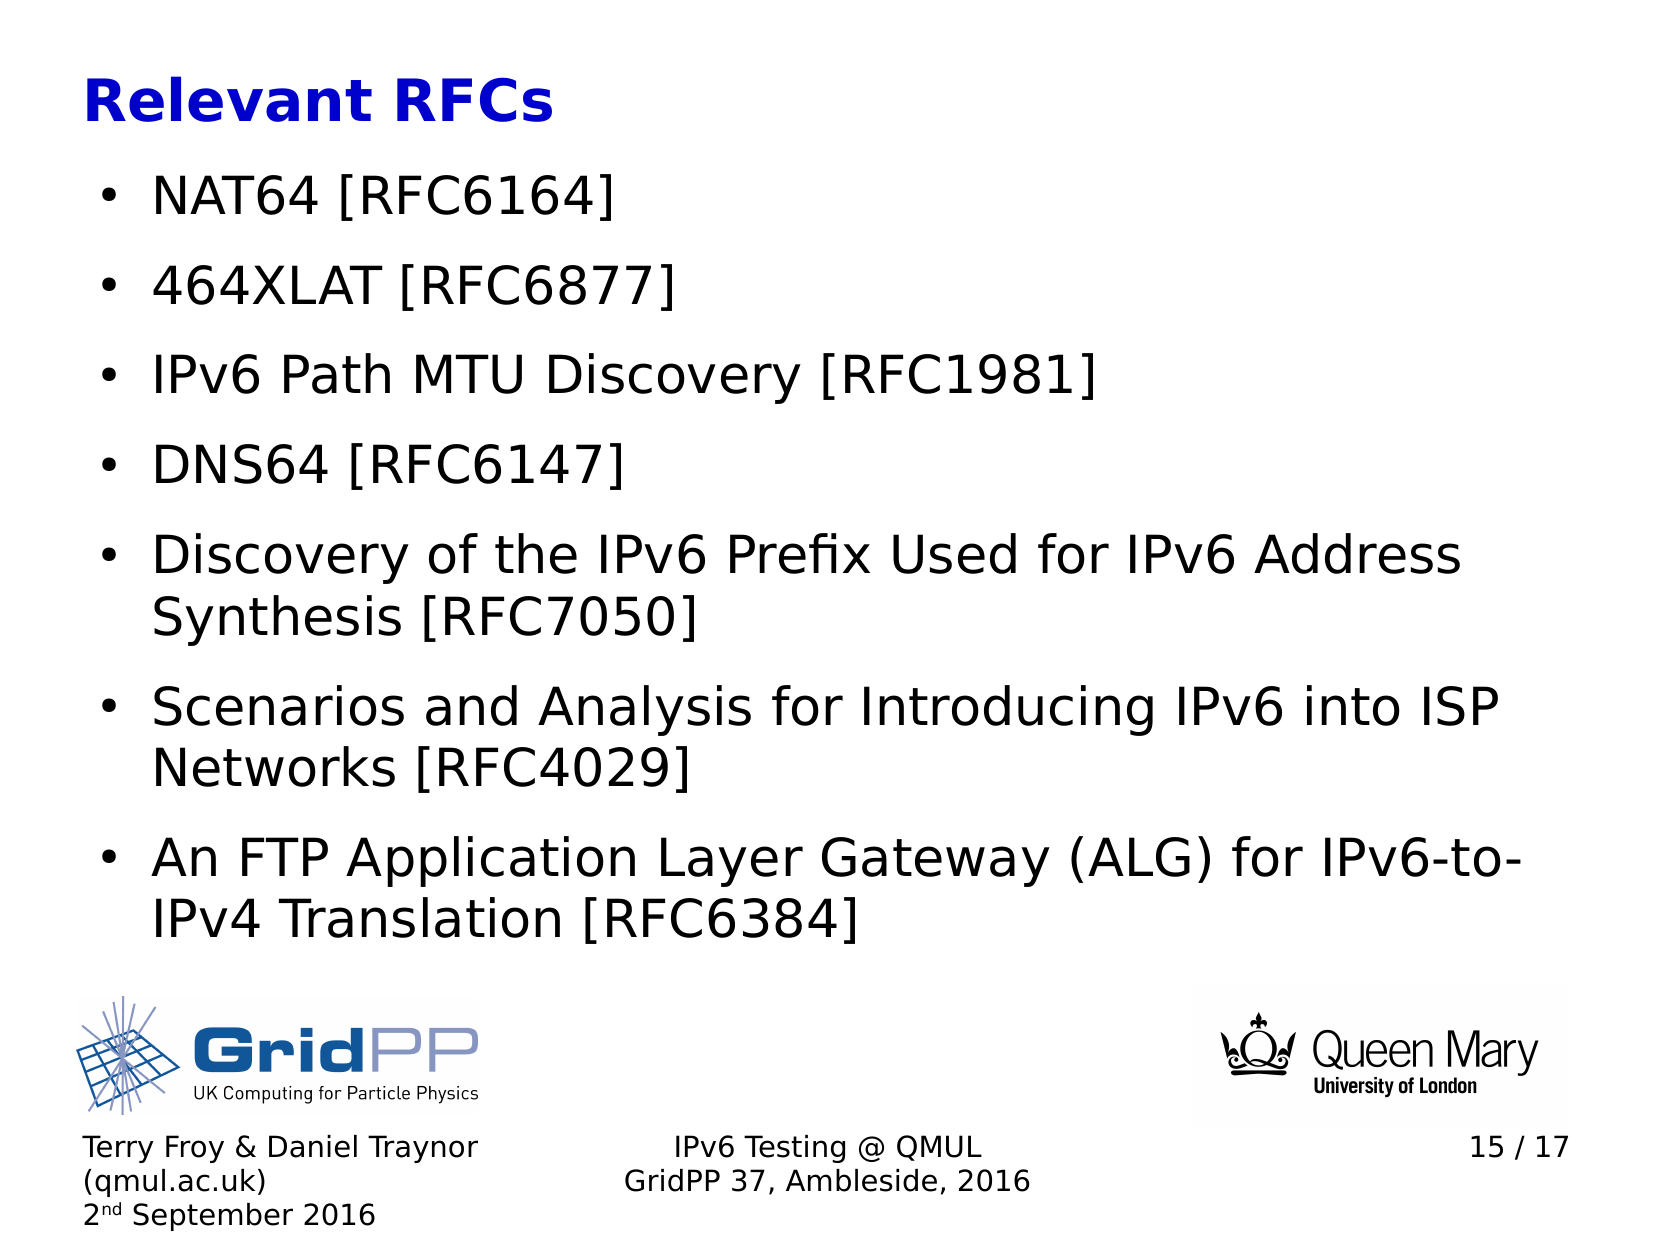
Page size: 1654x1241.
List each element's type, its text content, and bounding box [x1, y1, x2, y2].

title Relevant RFCs [82, 49, 1571, 154]
list NAT64 [RFC6164] 464XLAT [RFC6877] IPv6 Path MTU Discovery [RFC1981] DNS64 [RFC6147] Discovery of the IPv6 Prefix Used for IPv6 Address Synthesis [RFC7050] Scenarios and Analysis for Introducing IPv6 into ISP Networks [RFC4029] An FTP Application Layer Gateway (ALG) for IPv6-to-IPv4 Translation [RFC6384] [82, 165, 1571, 957]
